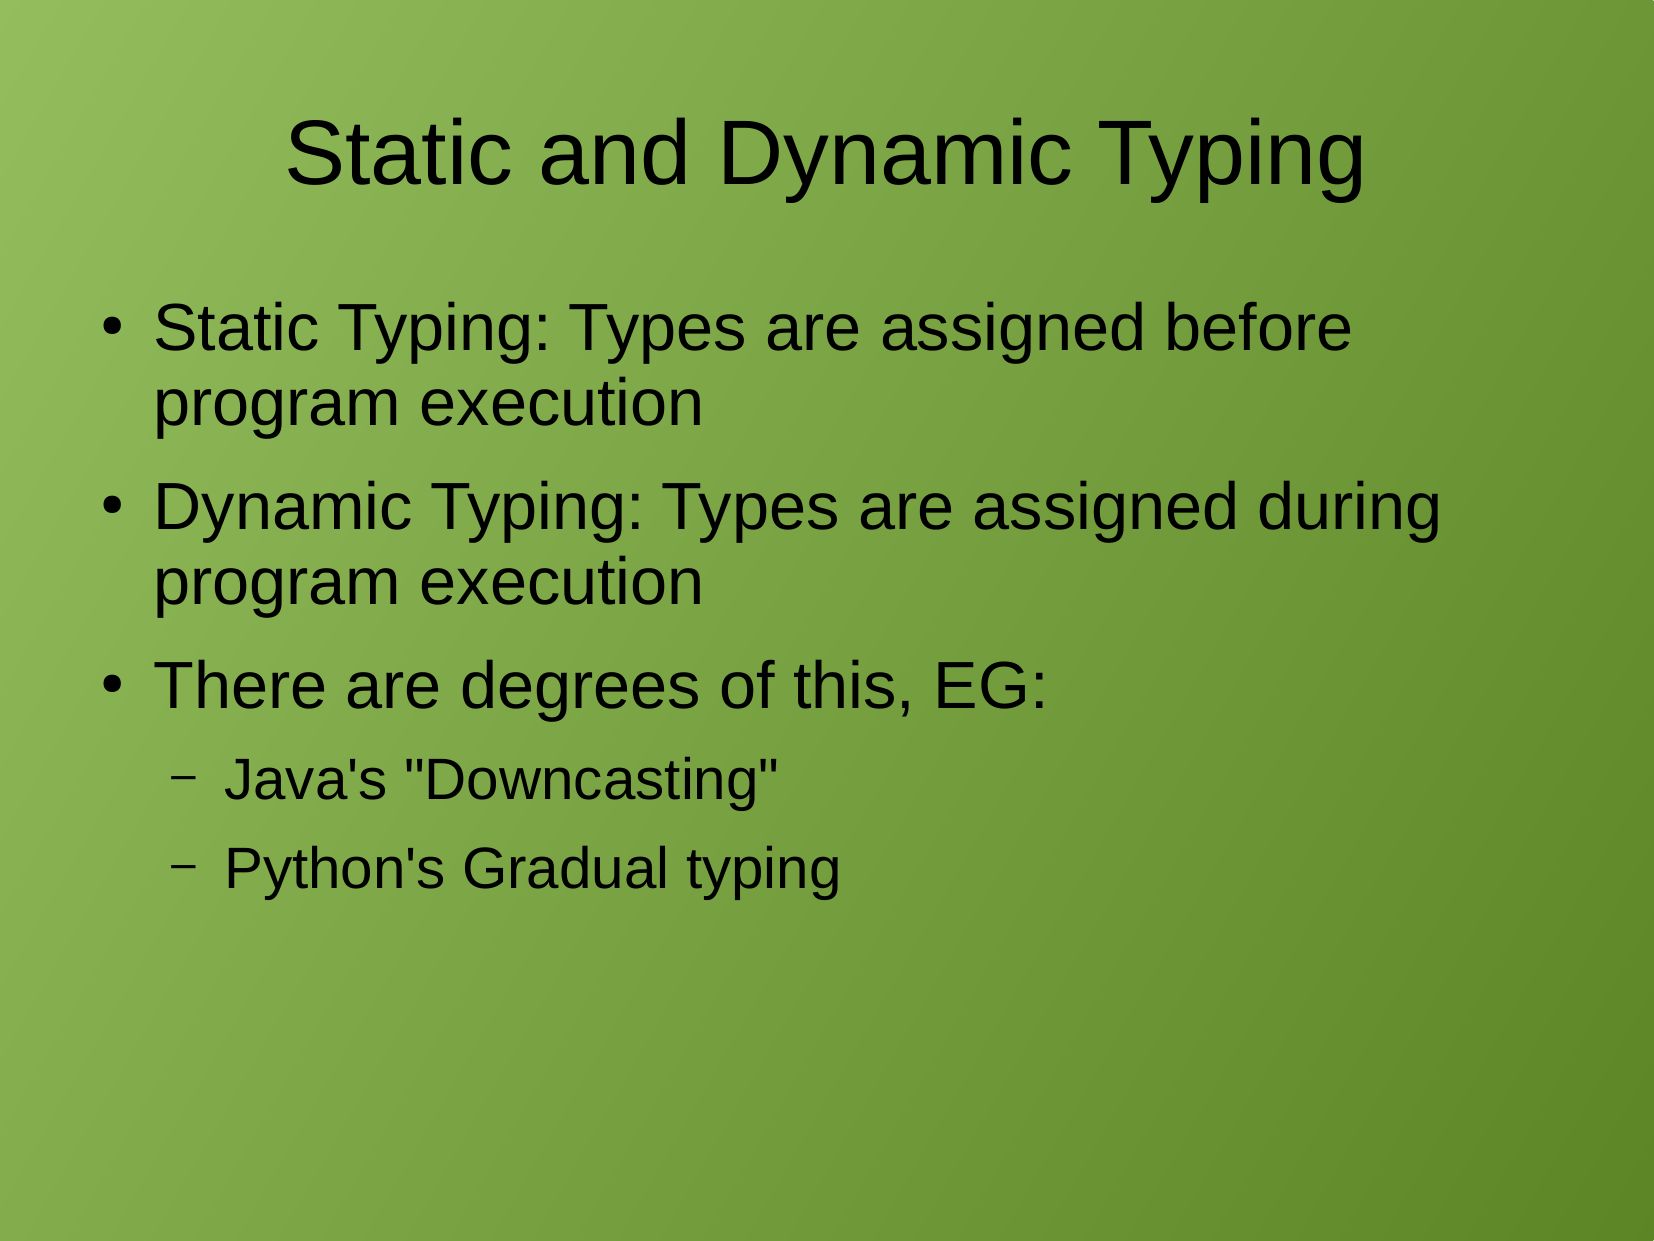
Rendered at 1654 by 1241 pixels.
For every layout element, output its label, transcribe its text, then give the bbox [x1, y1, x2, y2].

title Static and Dynamic Typing [82, 49, 1571, 257]
list Static Typing: Types are assigned before program execution Dynamic Typing: Types are assigned during program execution There are degrees of this, EG: Java's "Downcasting" Python's Gradual typing [82, 290, 1571, 1010]
